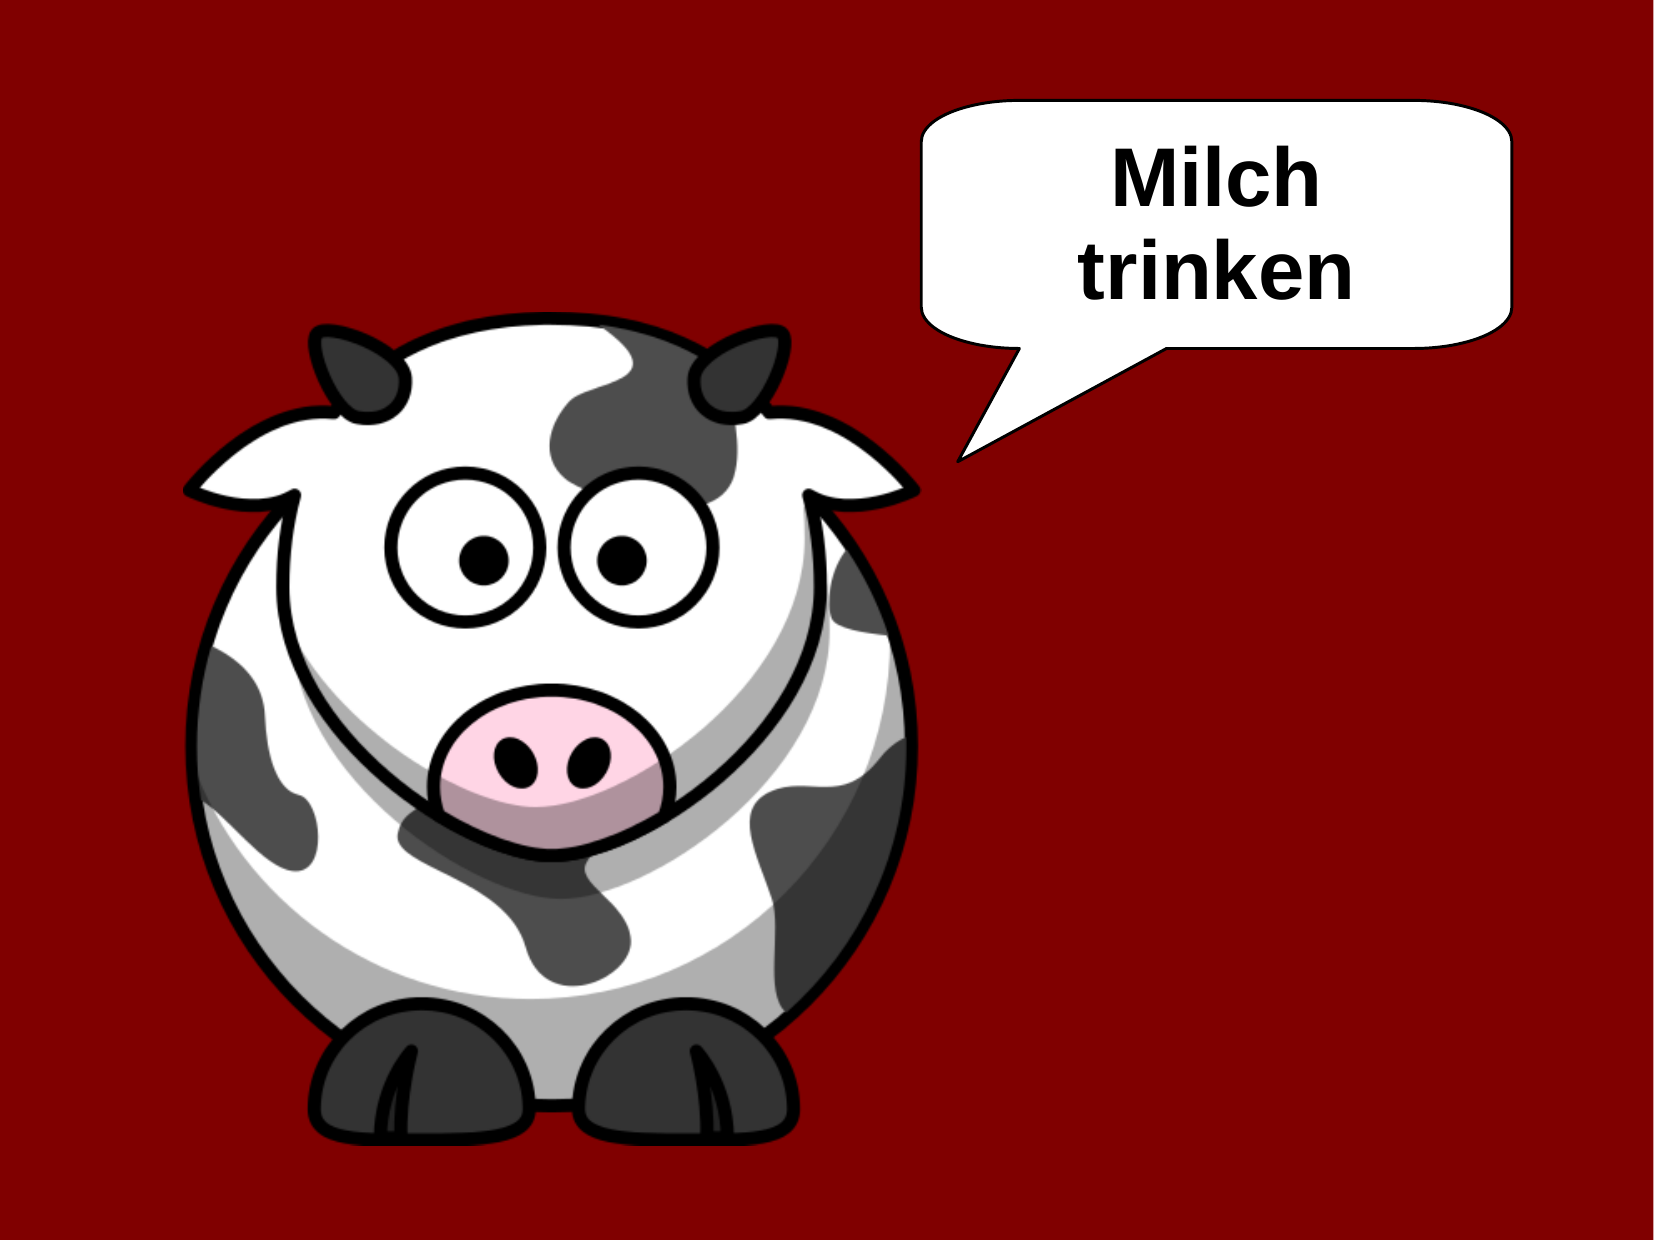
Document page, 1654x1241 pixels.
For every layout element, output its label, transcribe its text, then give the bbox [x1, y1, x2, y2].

text_box [921, 100, 1512, 462]
text_box Milch trinken [974, 124, 1459, 334]
picture [183, 312, 922, 1146]
